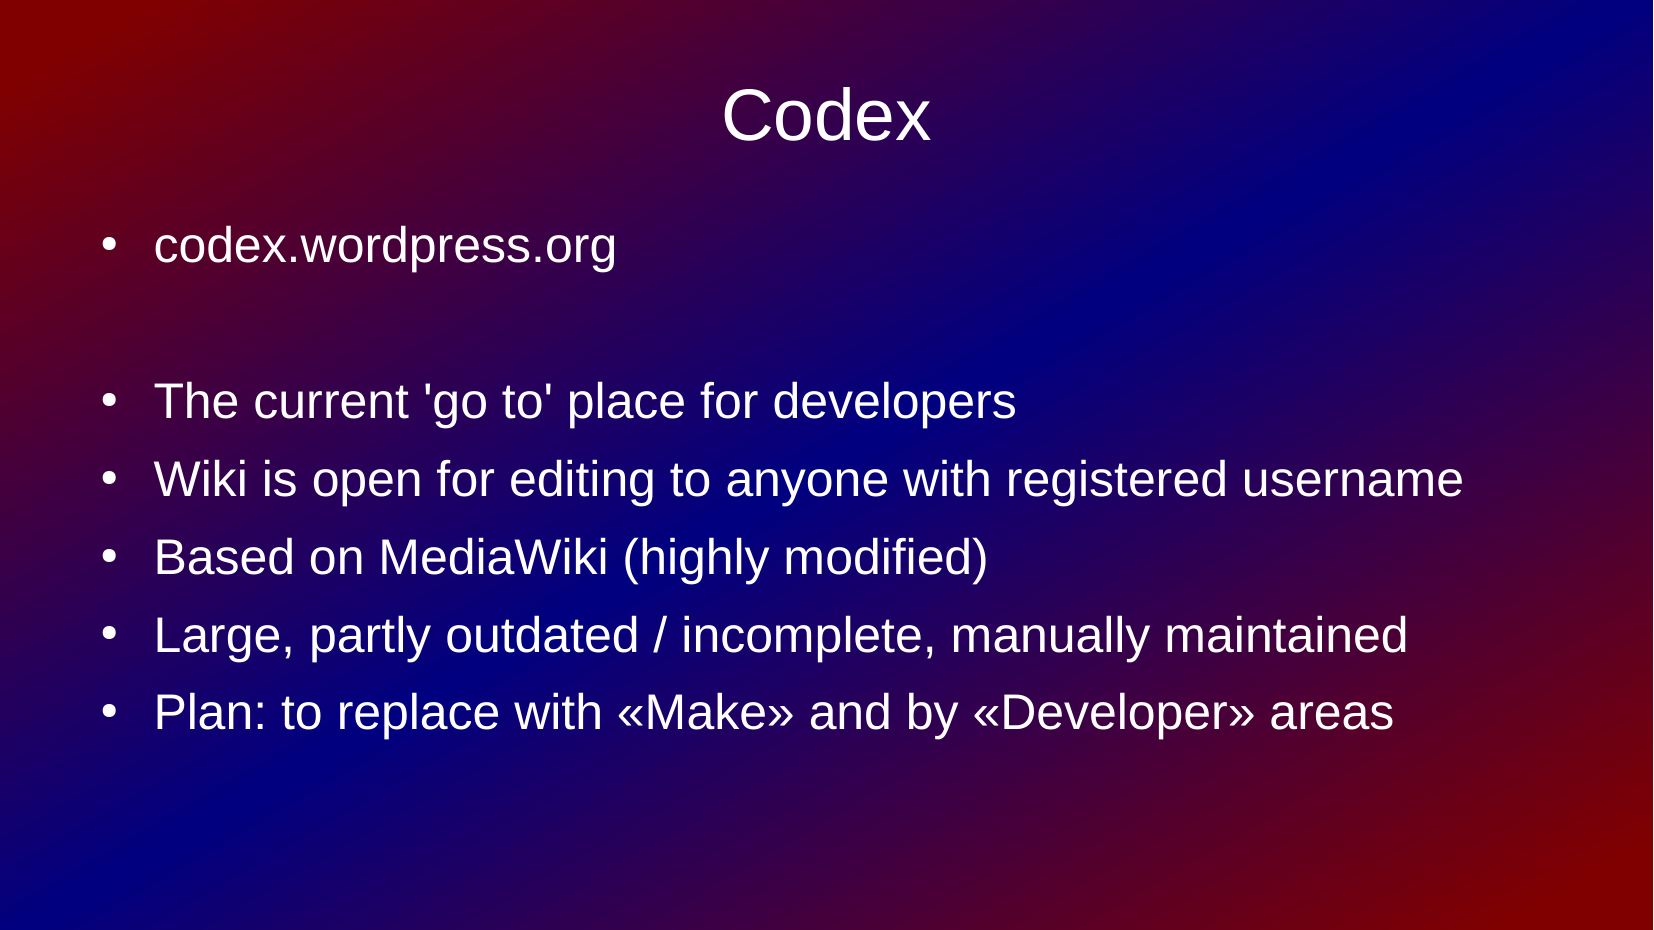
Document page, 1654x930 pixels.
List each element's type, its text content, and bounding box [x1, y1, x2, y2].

title Codex [82, 37, 1571, 193]
list codex.wordpress.org The current 'go to' place for developers Wiki is open for editing to anyone with registered username Based on MediaWiki (highly modified) Large, partly outdated / incomplete, manually maintained Plan: to replace with «Make» and by «Developer» areas [82, 217, 1571, 757]
